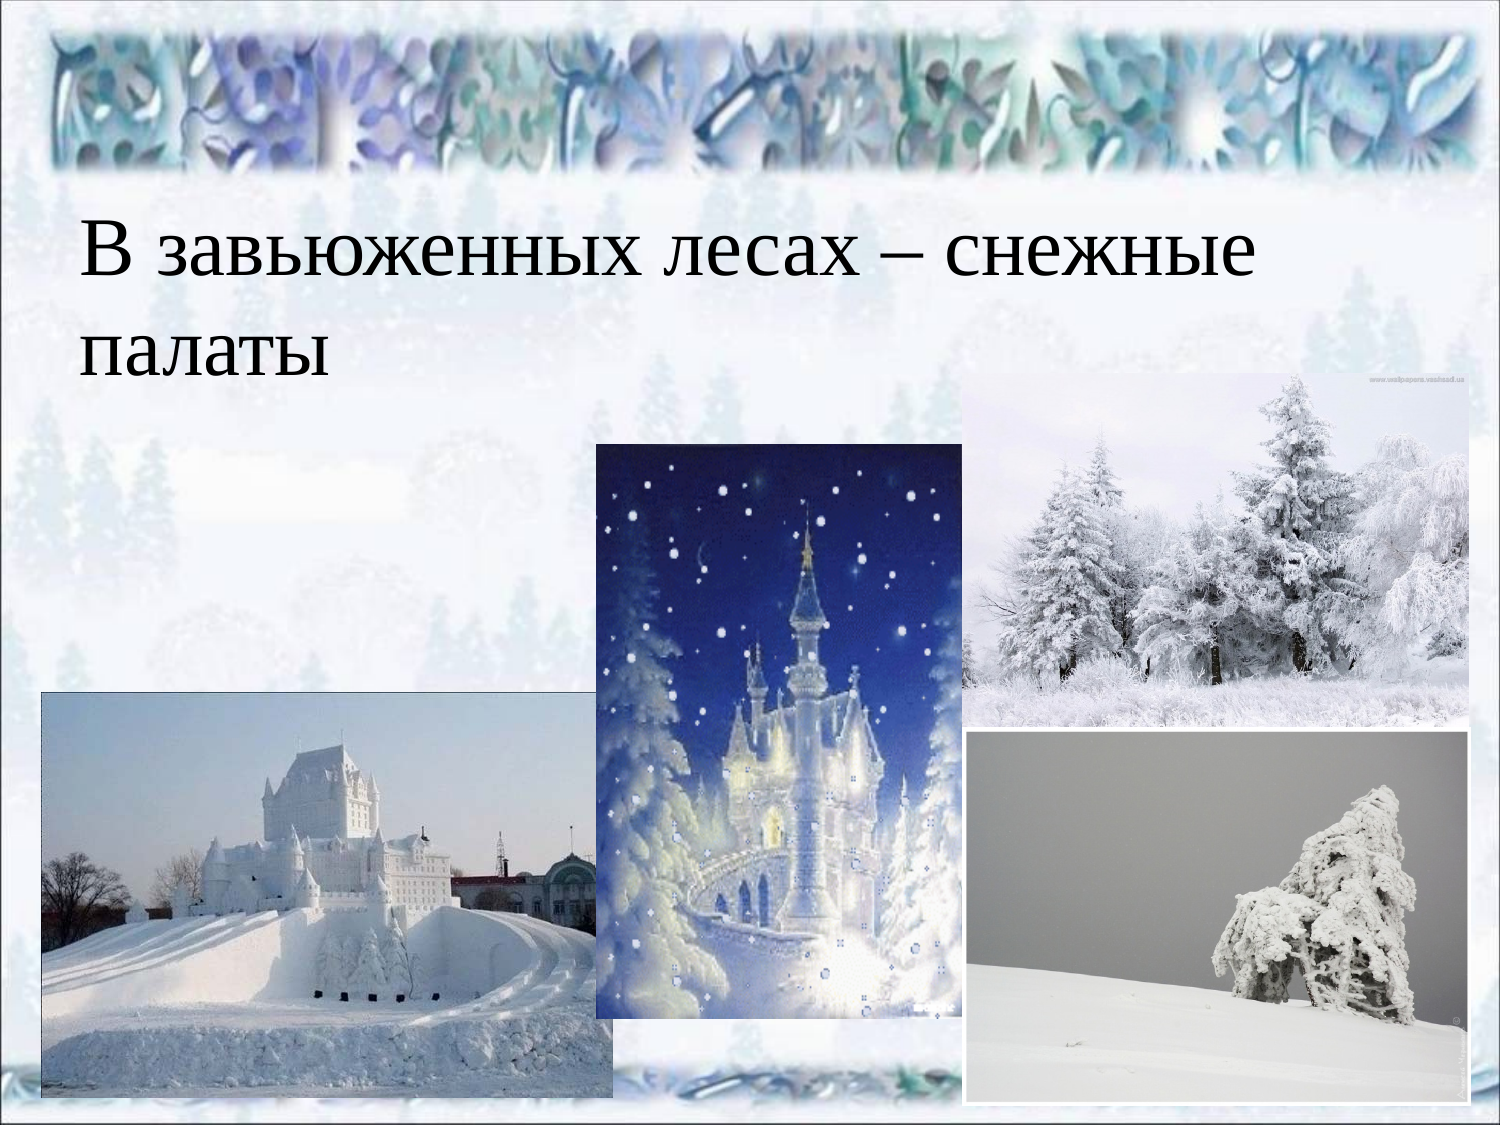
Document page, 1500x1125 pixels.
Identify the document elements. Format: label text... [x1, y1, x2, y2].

picture [0, 0, 1500, 1125]
text_box В завьюженных лесах – снежные палаты [64, 184, 1436, 402]
